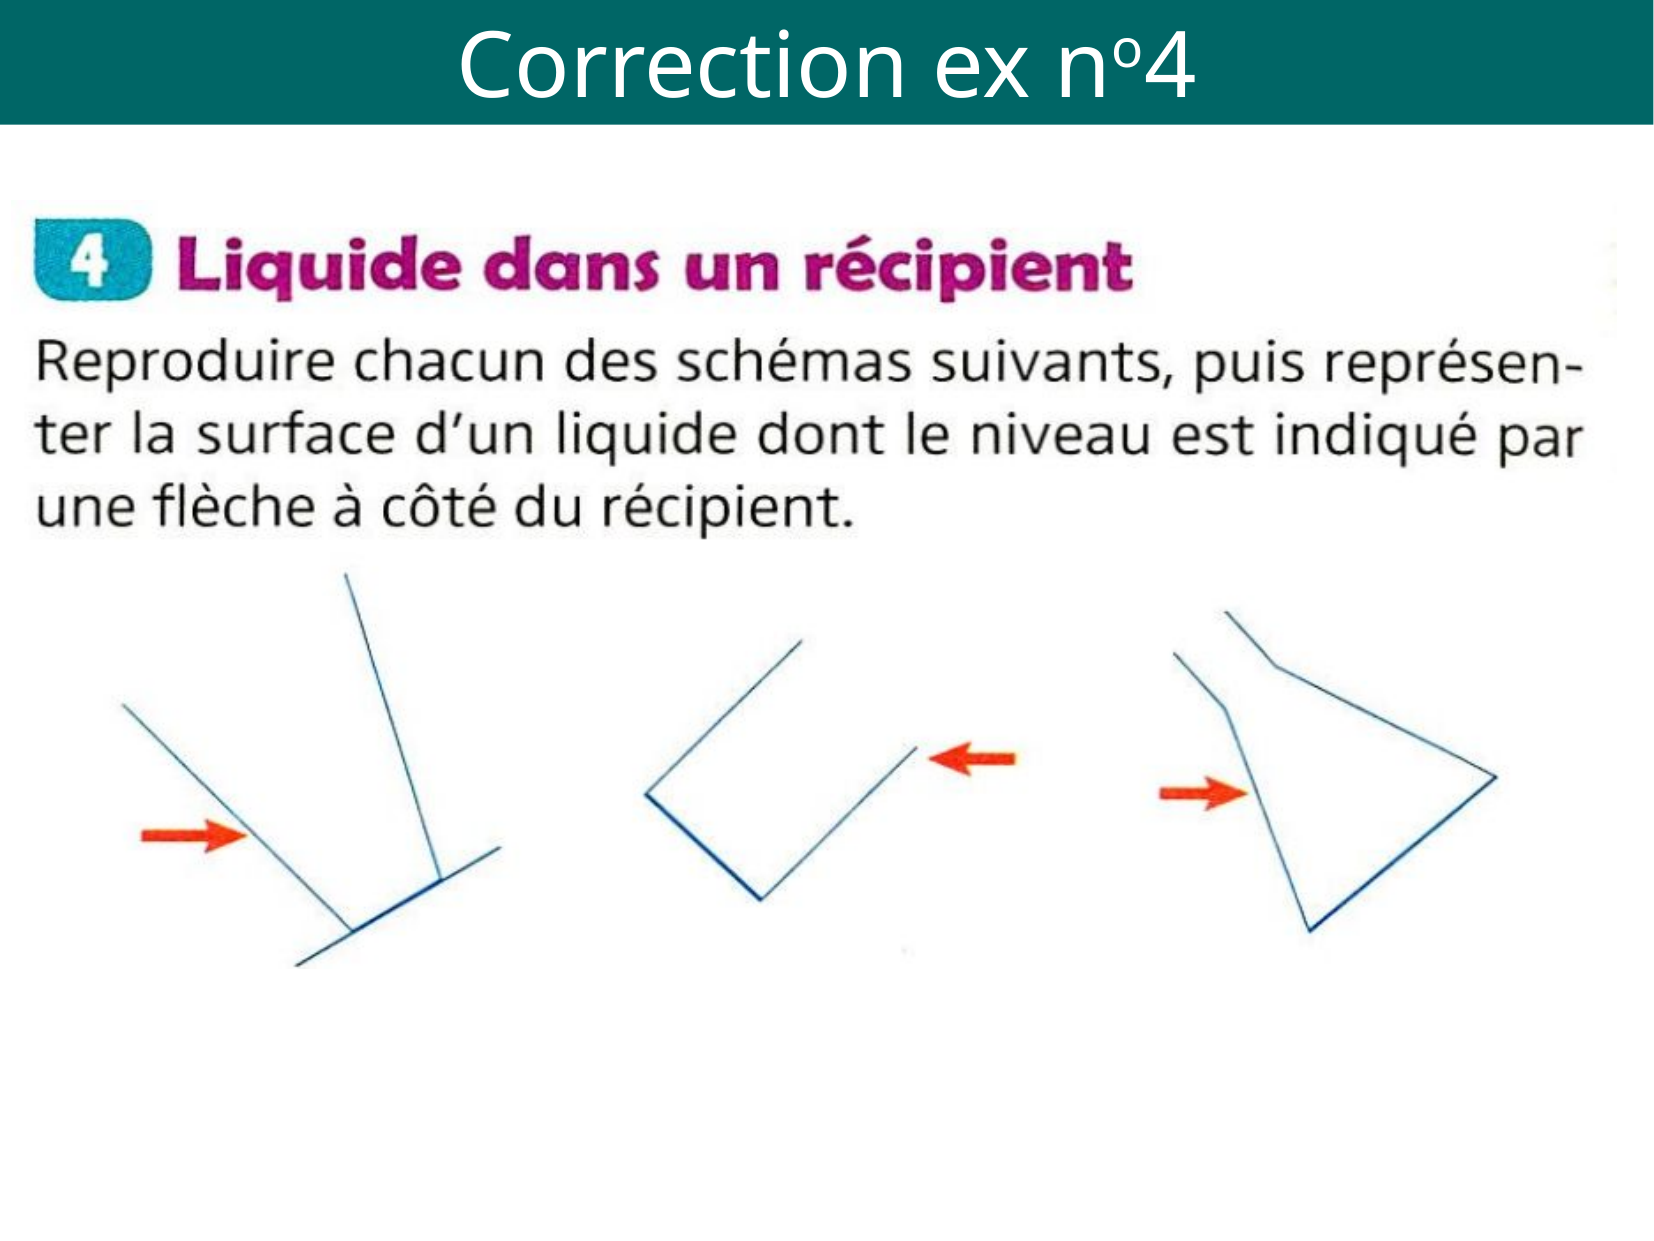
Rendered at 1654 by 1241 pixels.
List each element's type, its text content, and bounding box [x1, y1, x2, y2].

picture [11, 200, 1617, 969]
title Correction ex no4 [0, 10, 1654, 114]
subtitle 1 [11, 129, 1642, 1229]
